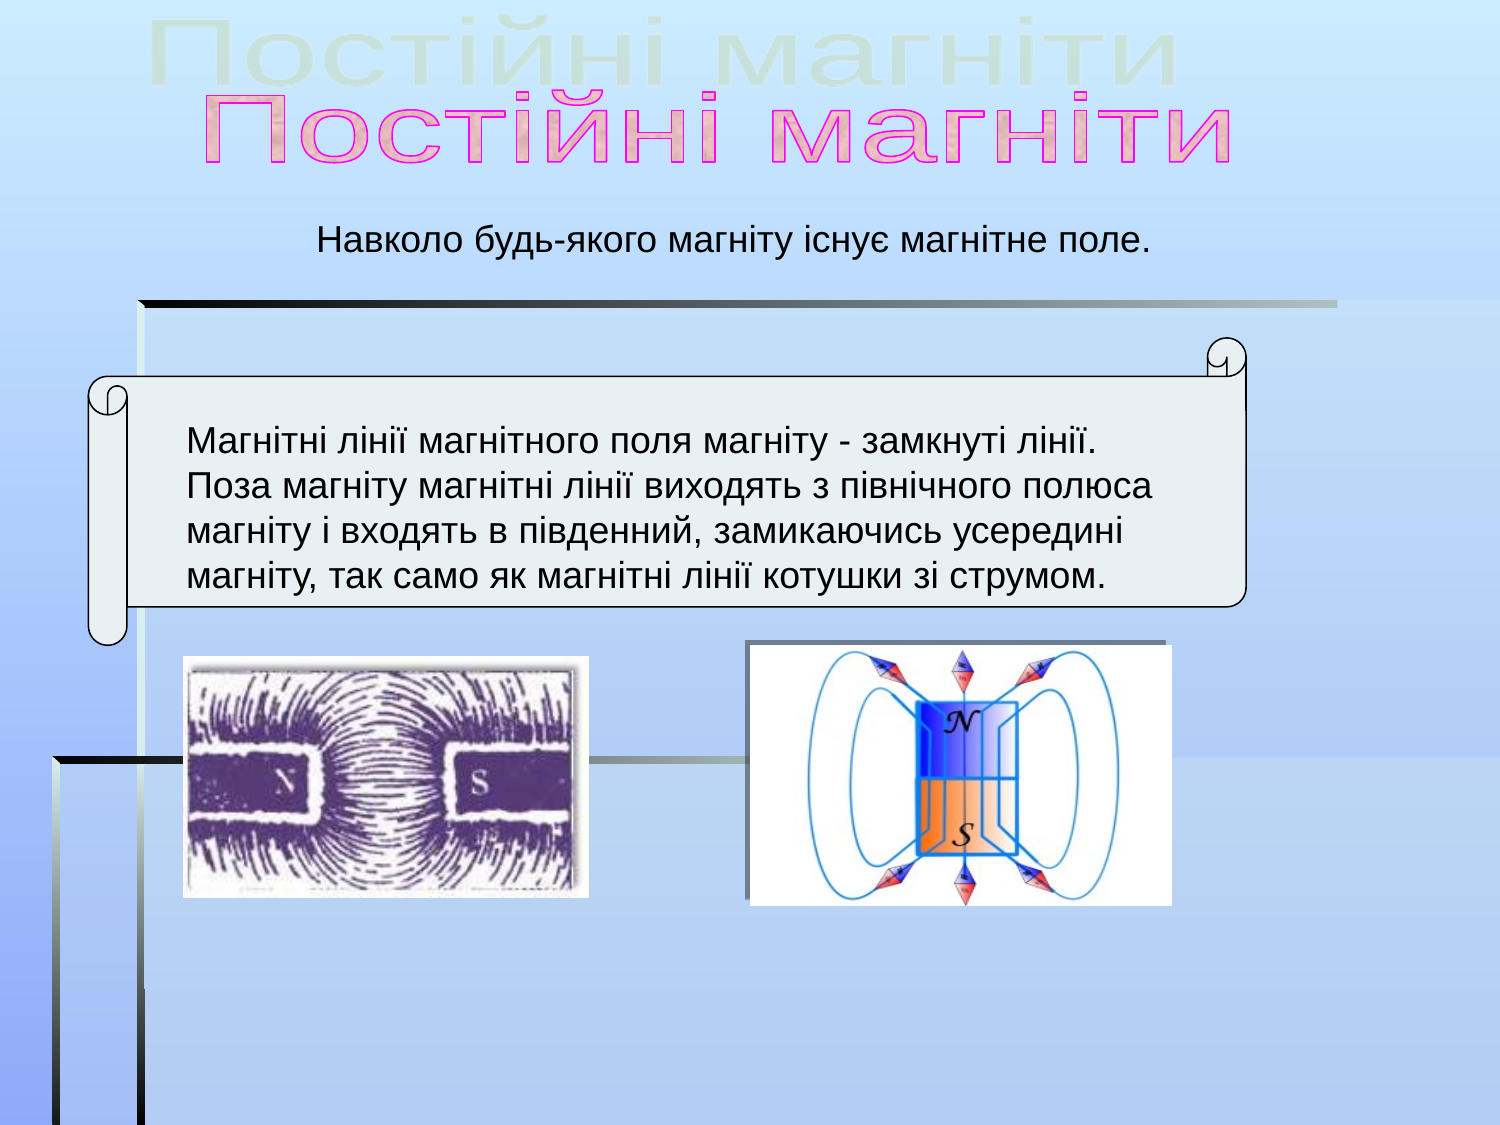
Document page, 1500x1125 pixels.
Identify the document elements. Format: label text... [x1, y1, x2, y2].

text_box [88, 337, 1247, 646]
text_box Постійні магніти [625, 110, 684, 162]
text_box Постійні магніти [865, 109, 937, 163]
text_box Постійні магніти [301, 109, 368, 163]
text_box Постійні магніти [552, 90, 603, 106]
text_box Постійні магніти [1169, 110, 1229, 162]
text_box Постійні магніти [702, 110, 715, 162]
text_box Постійні магніти [1098, 110, 1158, 162]
text_box Магнітні лінії магнітного поля магніту - замкнуті лінії. Поза магніту магнітні лінії виходять з північного полюса магніту і входять в південний, замикаючись усередині магніту, так само як магнітні лінії котушки зі струмом. [171, 409, 1203, 604]
text_box Постійні магніти [547, 110, 607, 162]
text_box Постійні магніти [946, 110, 984, 162]
picture [183, 657, 589, 898]
text_box Навколо будь-якого магніту існує магнітне поле. [301, 208, 1167, 268]
picture [750, 645, 1172, 906]
text_box Постійні магніти [1074, 110, 1087, 162]
text_box Постійні магніти [379, 109, 440, 163]
text_box Постійні магніти [997, 110, 1056, 162]
text_box Постійні магніти [772, 110, 850, 162]
text_box Постійні магніти [445, 110, 505, 162]
text_box Постійні магніти [206, 95, 285, 162]
text_box Постійні магніти [516, 110, 529, 162]
